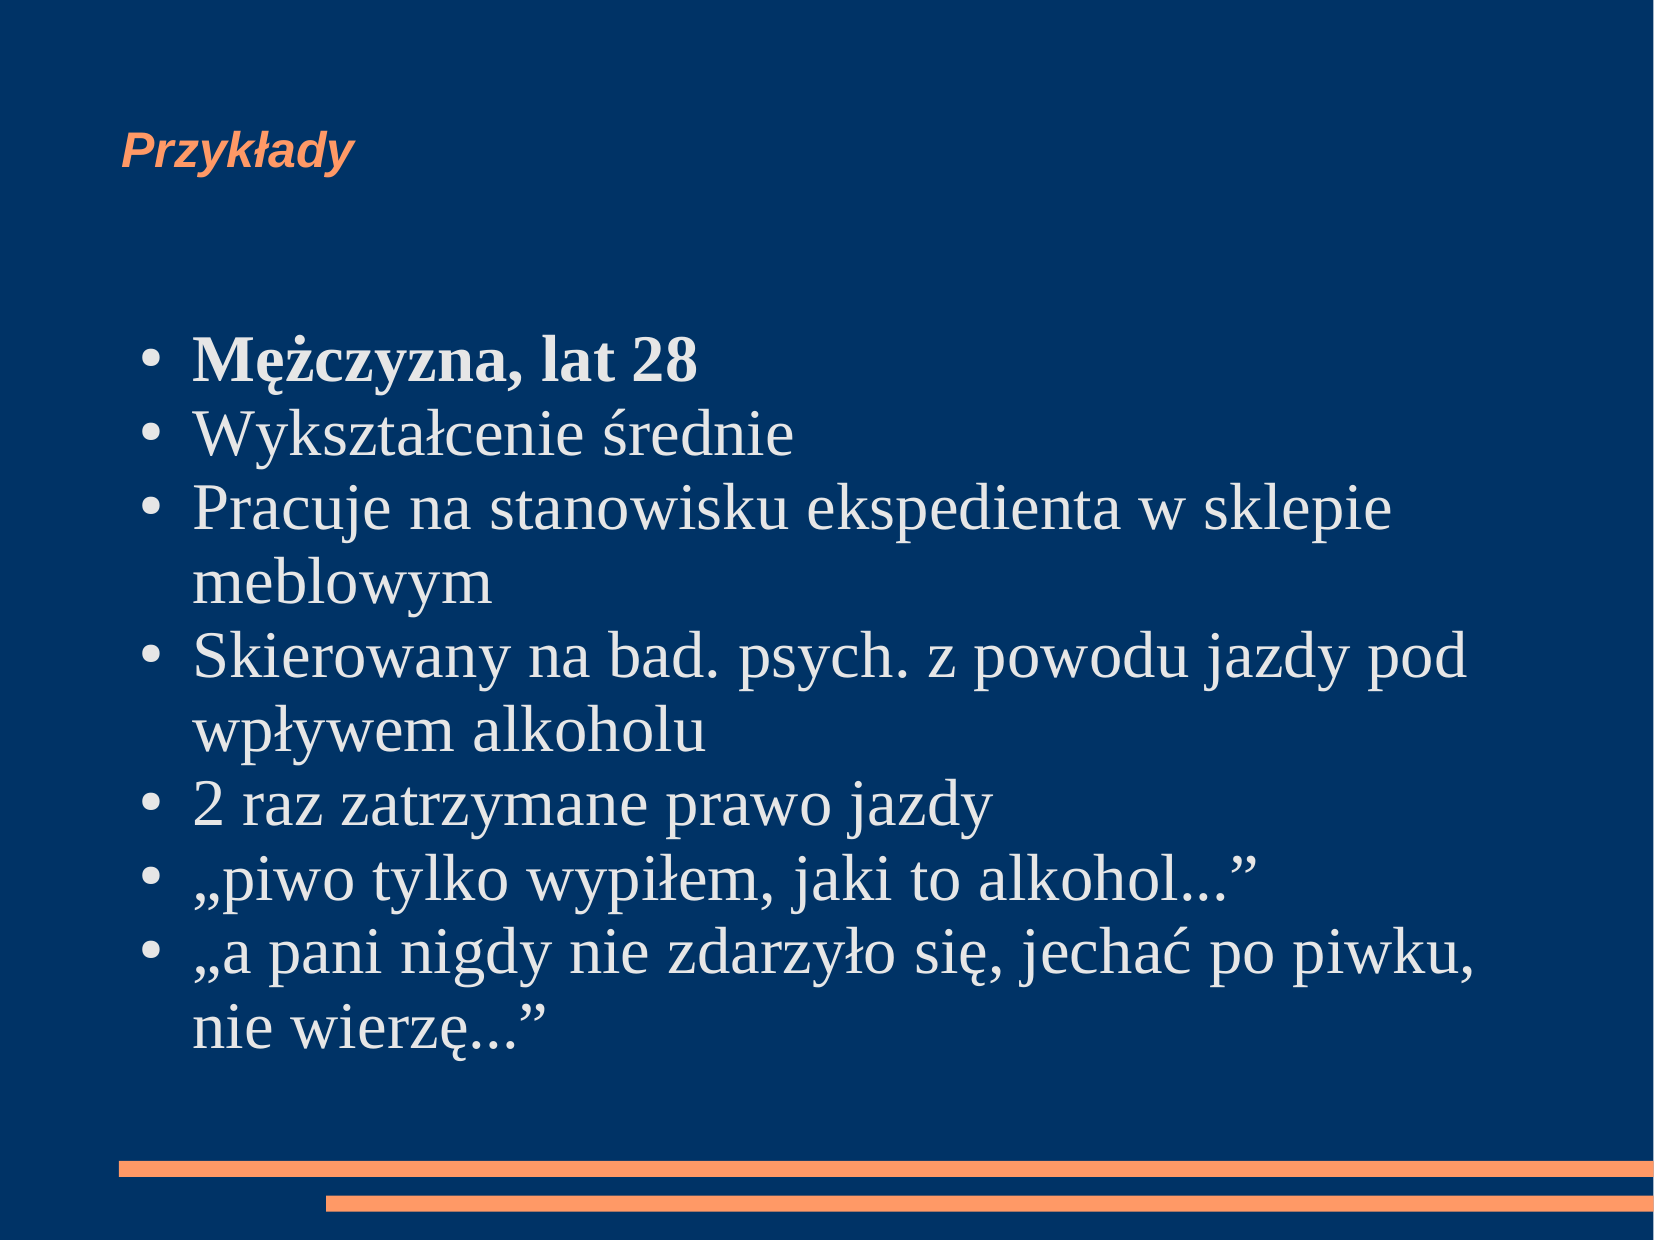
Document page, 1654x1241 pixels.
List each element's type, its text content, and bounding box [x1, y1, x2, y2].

title Przykłady [121, 46, 1534, 254]
list Mężczyzna, lat 28 Wykształcenie średnie Pracuje na stanowisku ekspedienta w sklepie meblowym Skierowany na bad. psych. z powodu jazdy pod wpływem alkoholu 2 raz zatrzymane prawo jazdy „piwo tylko wypiłem, jaki to alkohol...” „a pani nigdy nie zdarzyło się, jechać po piwku, nie wierzę...” [121, 322, 1561, 1132]
